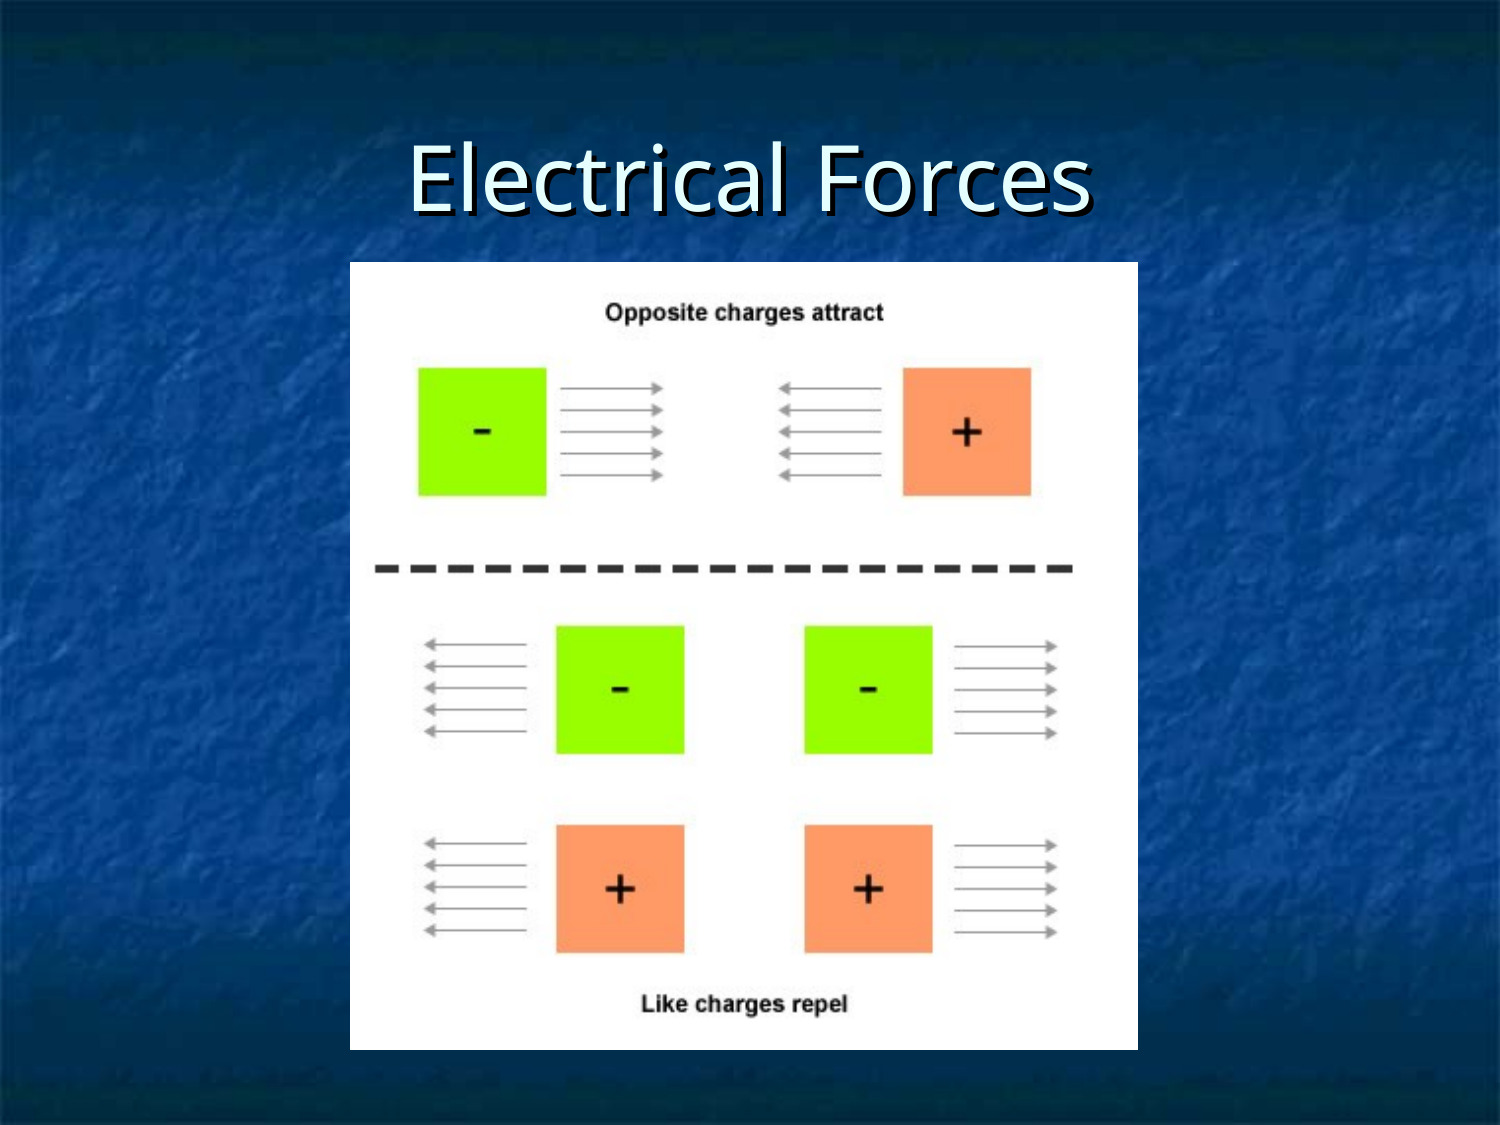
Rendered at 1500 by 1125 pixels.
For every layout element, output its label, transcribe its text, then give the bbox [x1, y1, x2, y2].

picture [0, 0, 1500, 1125]
title Electrical Forces [75, 62, 1426, 288]
